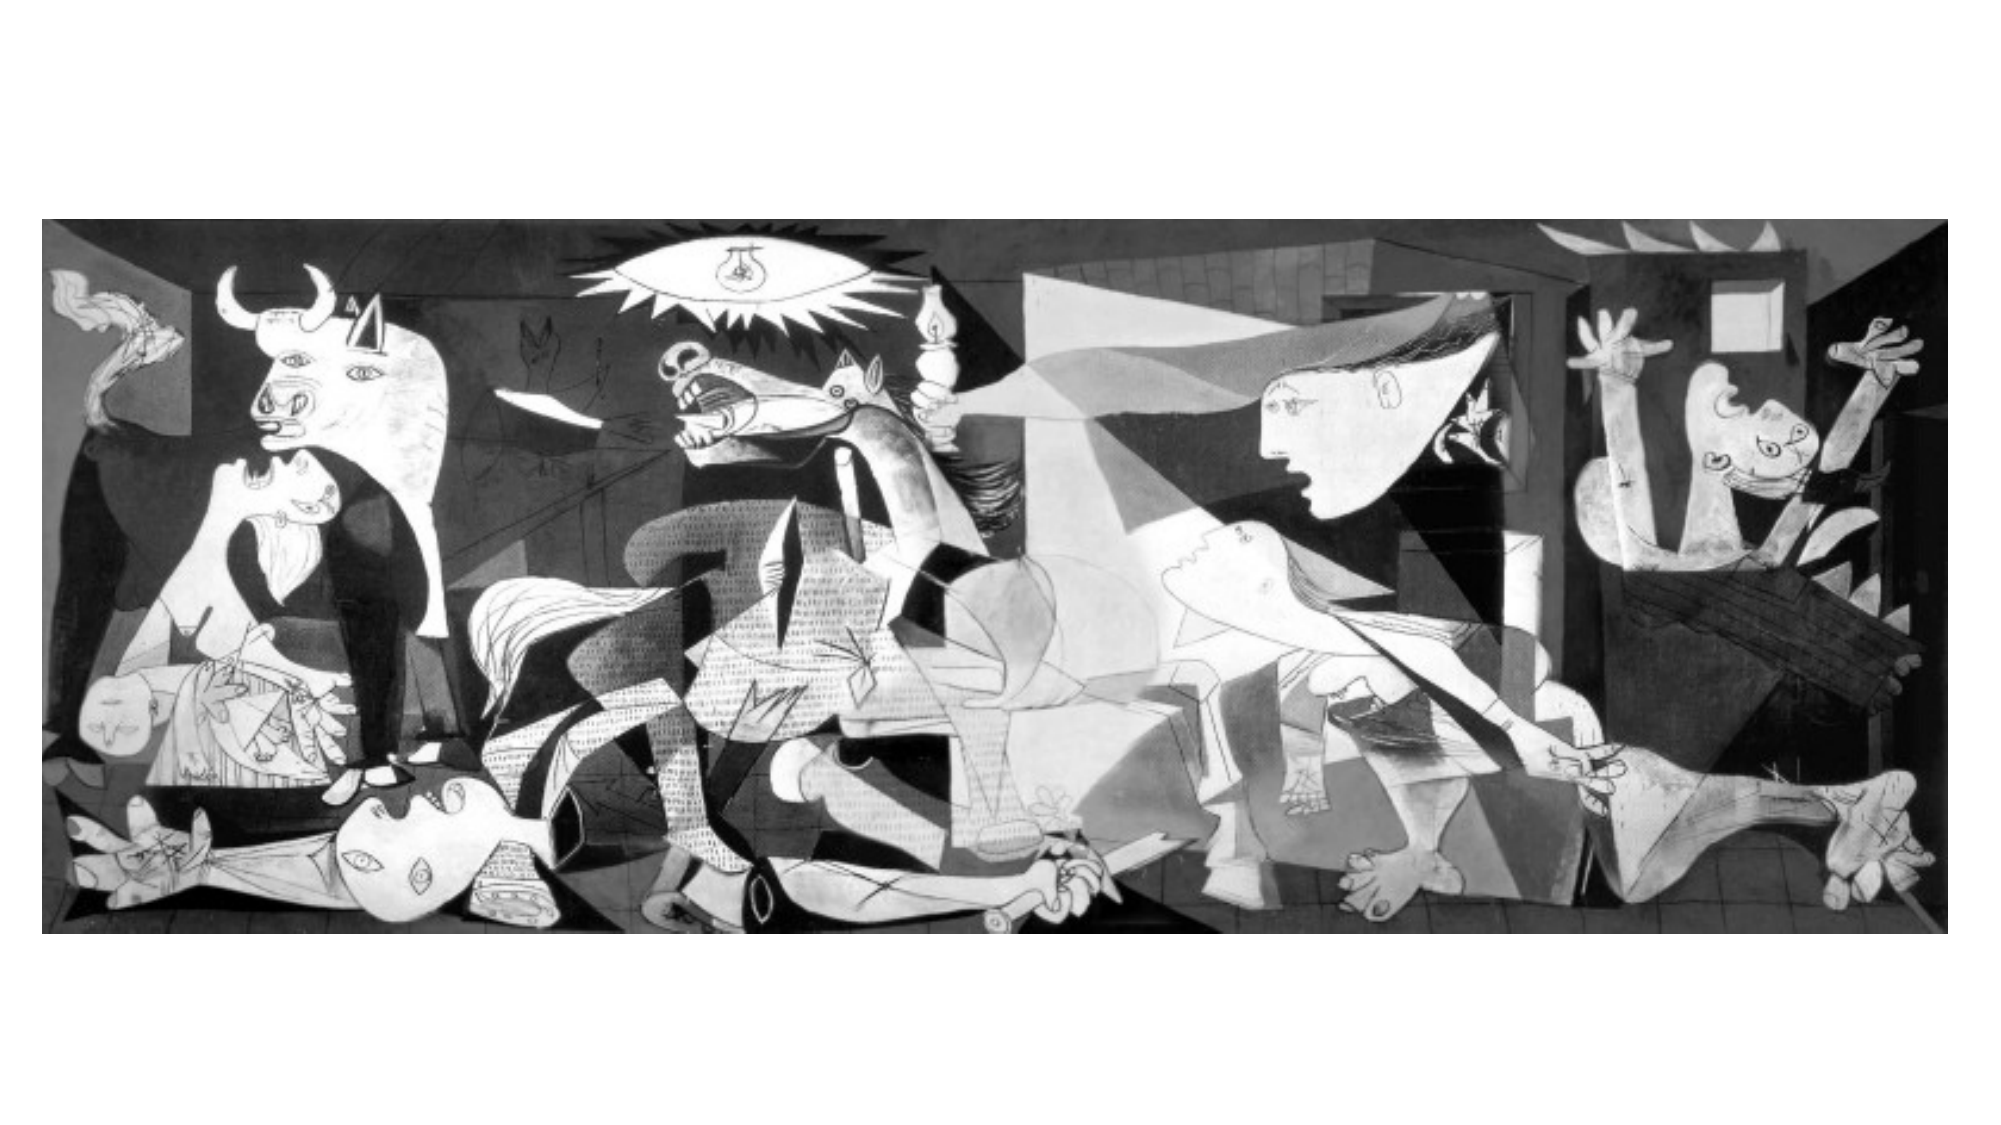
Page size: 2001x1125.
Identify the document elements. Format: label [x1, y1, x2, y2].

picture [42, 219, 1948, 934]
